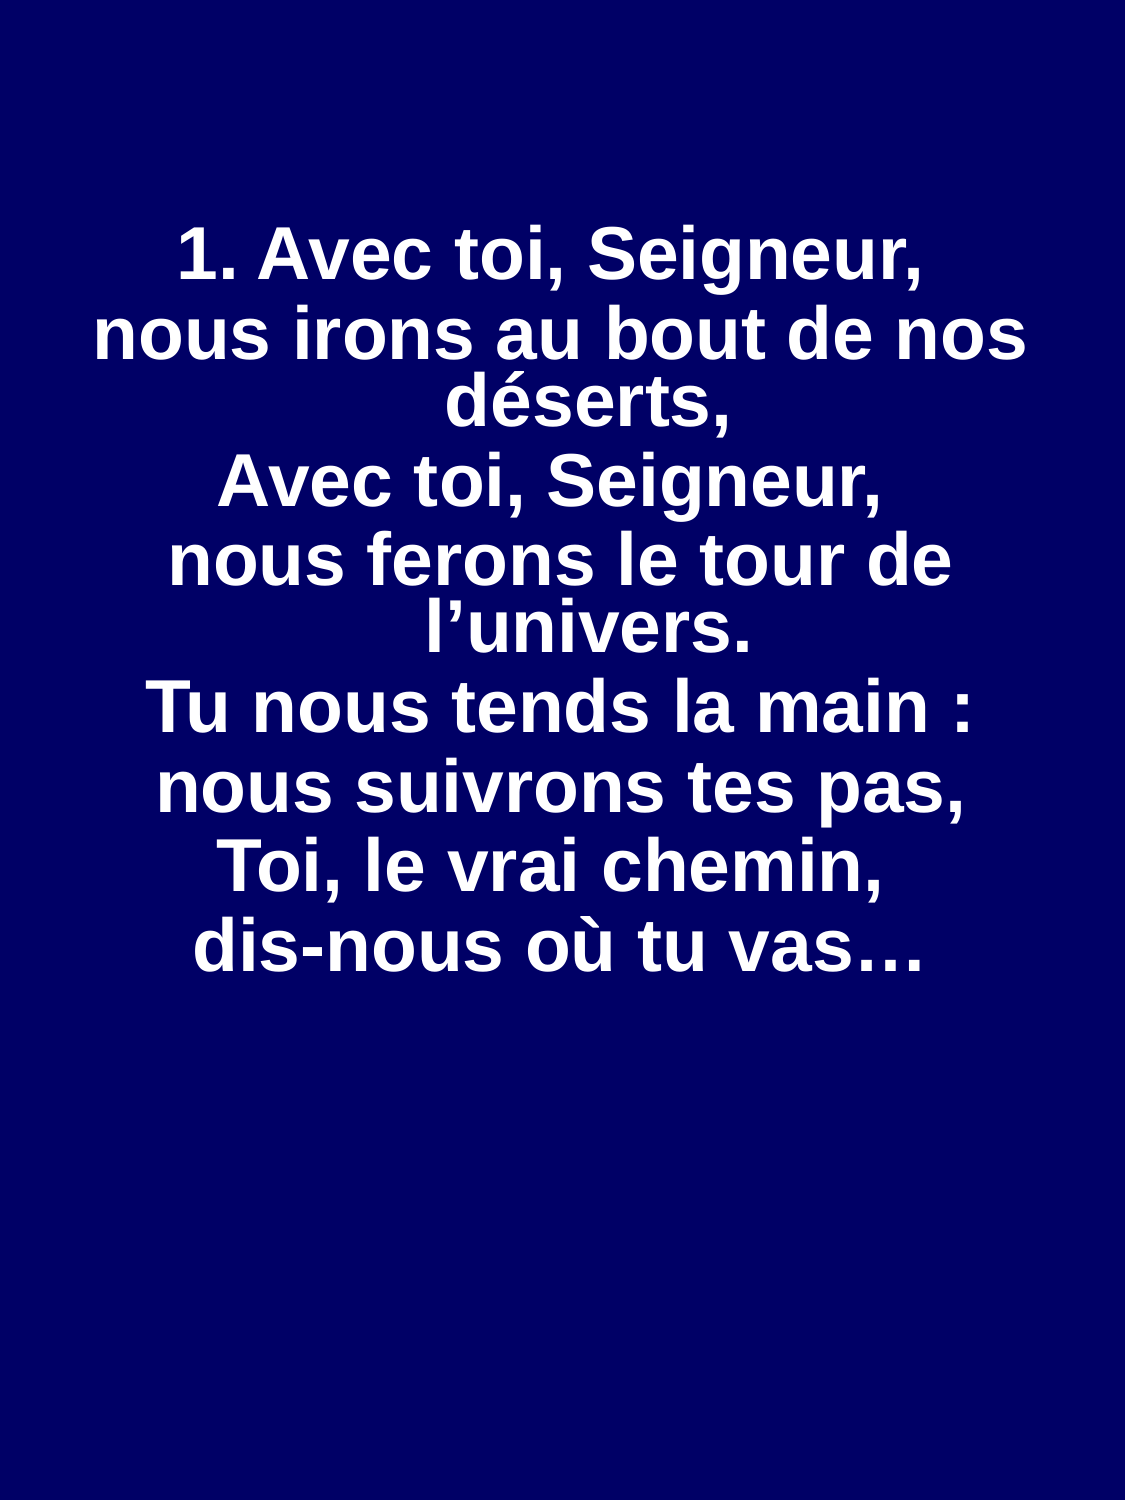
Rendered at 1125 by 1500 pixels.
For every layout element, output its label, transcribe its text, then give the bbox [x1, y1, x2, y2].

text_box 1. Avec toi, Seigneur, nous irons au bout de nos déserts, Avec toi, Seigneur, nous ferons le tour de lʼunivers. Tu nous tends la main : nous suivrons tes pas, Toi, le vrai chemin, dis-nous où tu vas… [11, 35, 1110, 1441]
